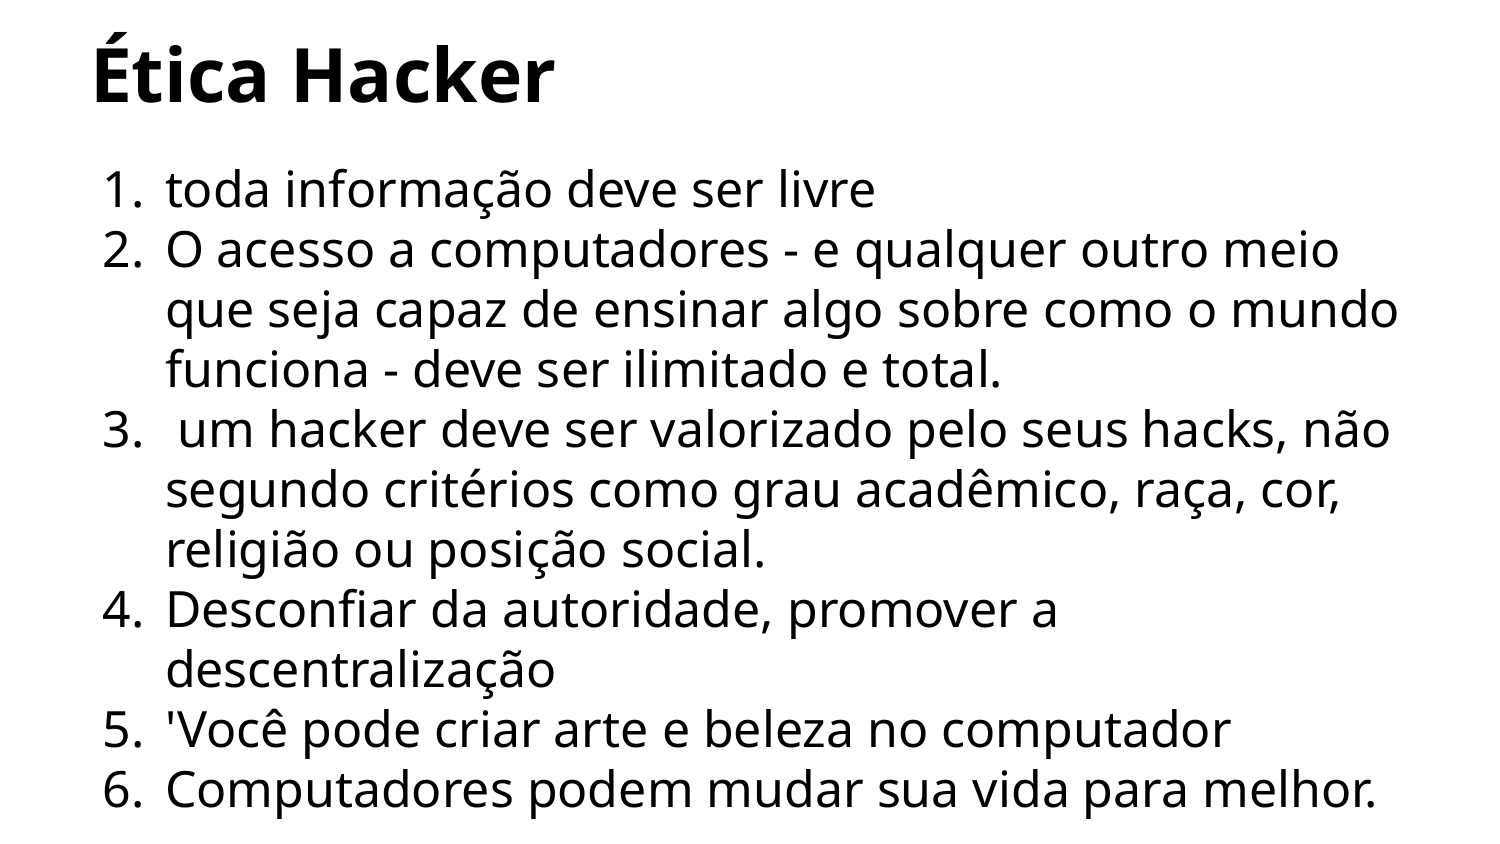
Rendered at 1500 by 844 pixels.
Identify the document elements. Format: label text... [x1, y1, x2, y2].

list toda informação deve ser livre O acesso a computadores - e qualquer outro meio que seja capaz de ensinar algo sobre como o mundo funciona - deve ser ilimitado e total. um hacker deve ser valorizado pelo seus hacks, não segundo critérios como grau acadêmico, raça, cor, religião ou posição social. Desconfiar da autoridade, promover a descentralização 'Você pode criar arte e beleza no computador Computadores podem mudar sua vida para melhor. [75, 142, 1425, 808]
title Ética Hacker [75, 33, 1425, 133]
